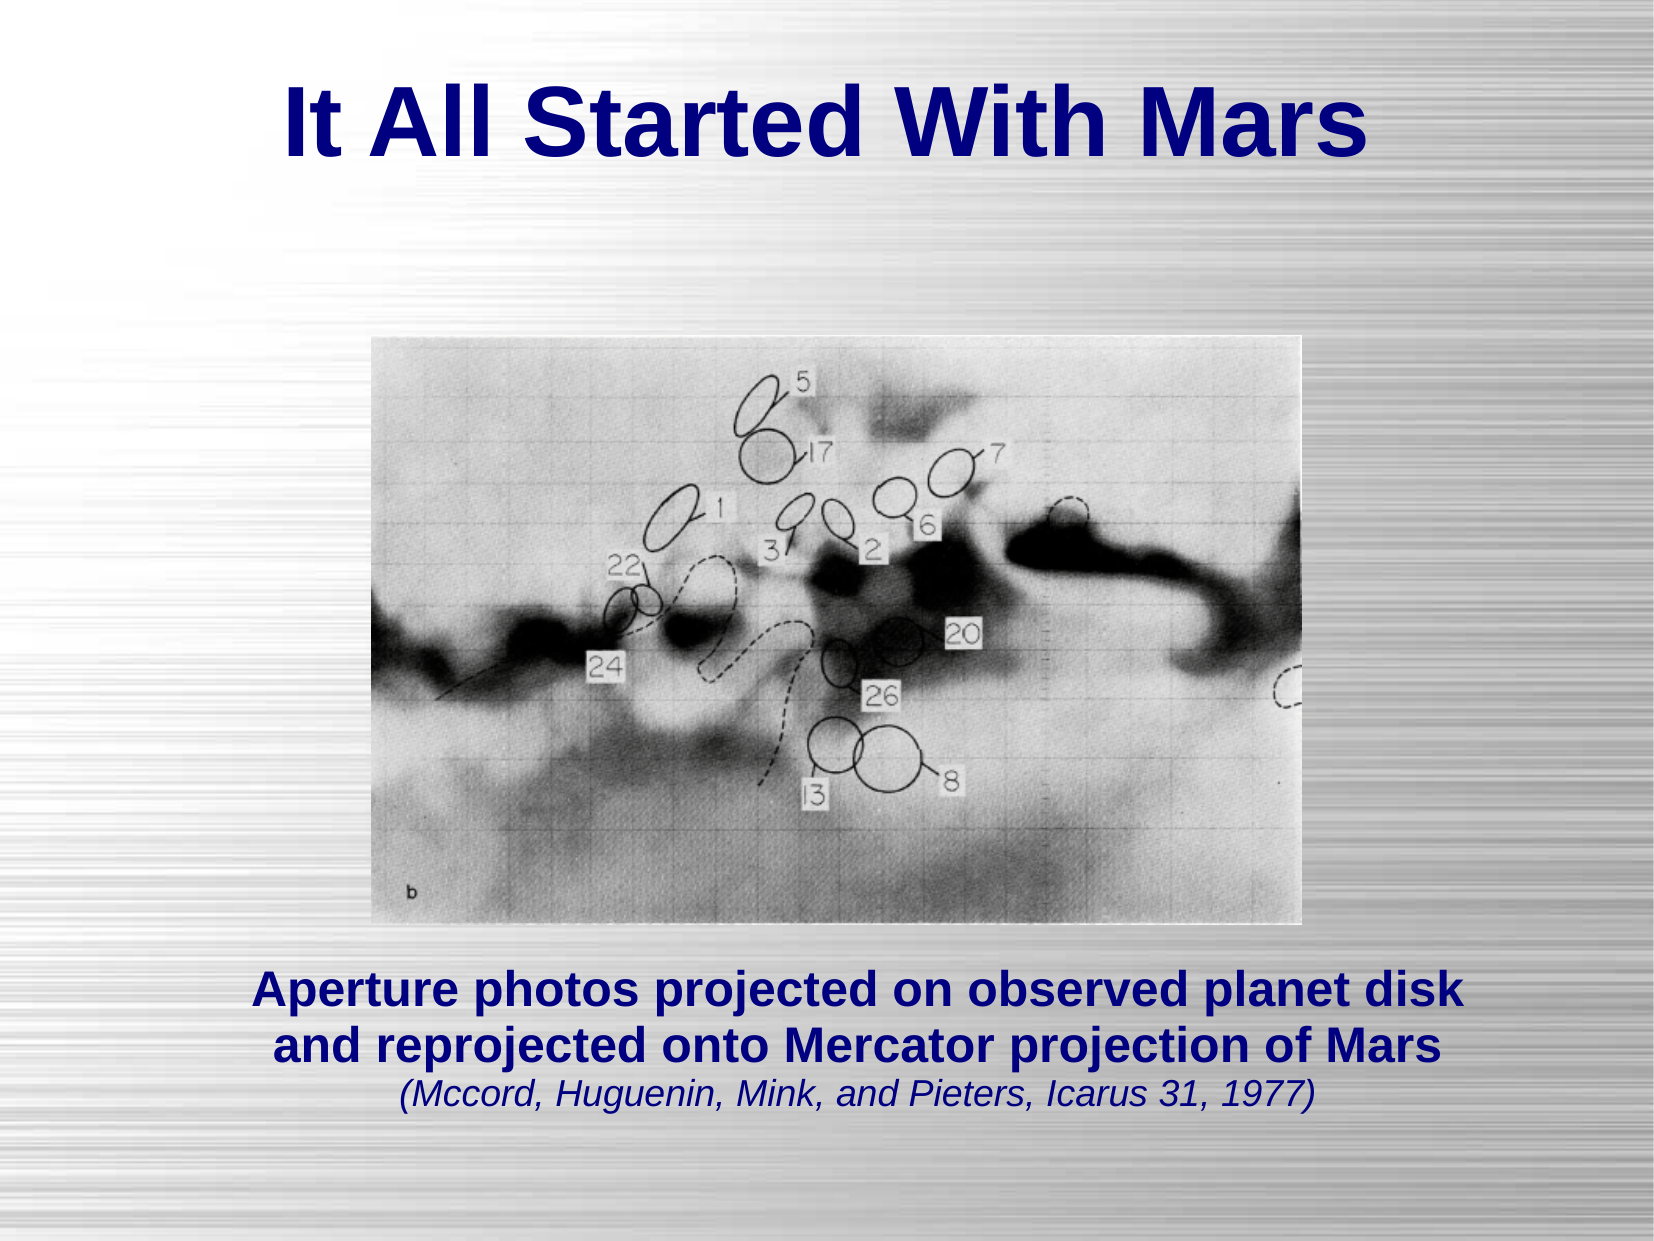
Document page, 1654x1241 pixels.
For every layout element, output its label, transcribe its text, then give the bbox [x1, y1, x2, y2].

text_box It All Started With Mars [29, 58, 1625, 186]
text_box Aperture photos projected on observed planet disk and reprojected onto Mercator projection of Mars (Mccord, Huguenin, Mink, and Pieters, Icarus 31, 1977) [236, 953, 1481, 1125]
picture [0, 0, 1654, 1241]
